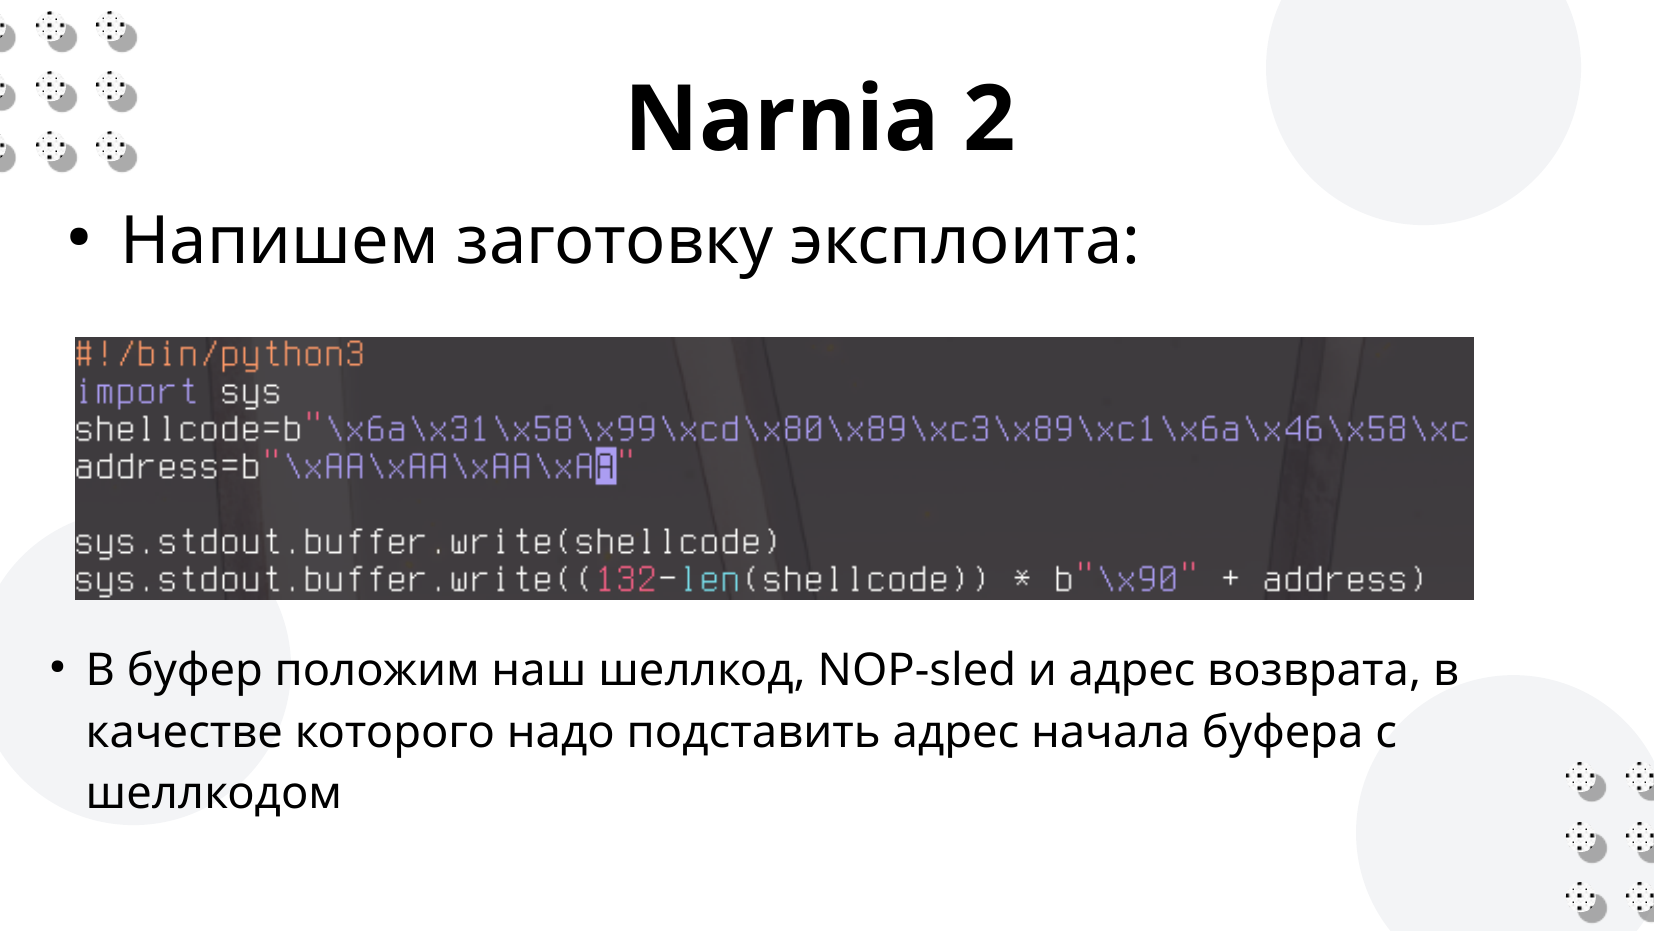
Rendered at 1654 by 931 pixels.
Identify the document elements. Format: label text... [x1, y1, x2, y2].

picture [95, 11, 126, 37]
picture [35, 11, 66, 42]
picture [1625, 821, 1654, 853]
picture [0, 14, 6, 39]
picture [1565, 821, 1596, 853]
picture [1625, 761, 1654, 792]
picture [1565, 882, 1596, 913]
picture [1625, 881, 1654, 912]
picture [0, 74, 6, 99]
title Narnia 2 [76, 37, 1565, 193]
list Напишем заготовку эксплоита: [49, 192, 1538, 301]
picture [1565, 761, 1596, 793]
list В буфер положим наш шеллкод, NOP-sled и адрес возврата, в качестве которого надо подставить адрес начала буфера с шеллкодом [37, 637, 1526, 826]
picture [0, 134, 7, 159]
picture [35, 131, 67, 162]
picture [75, 337, 1474, 601]
picture [35, 71, 66, 102]
